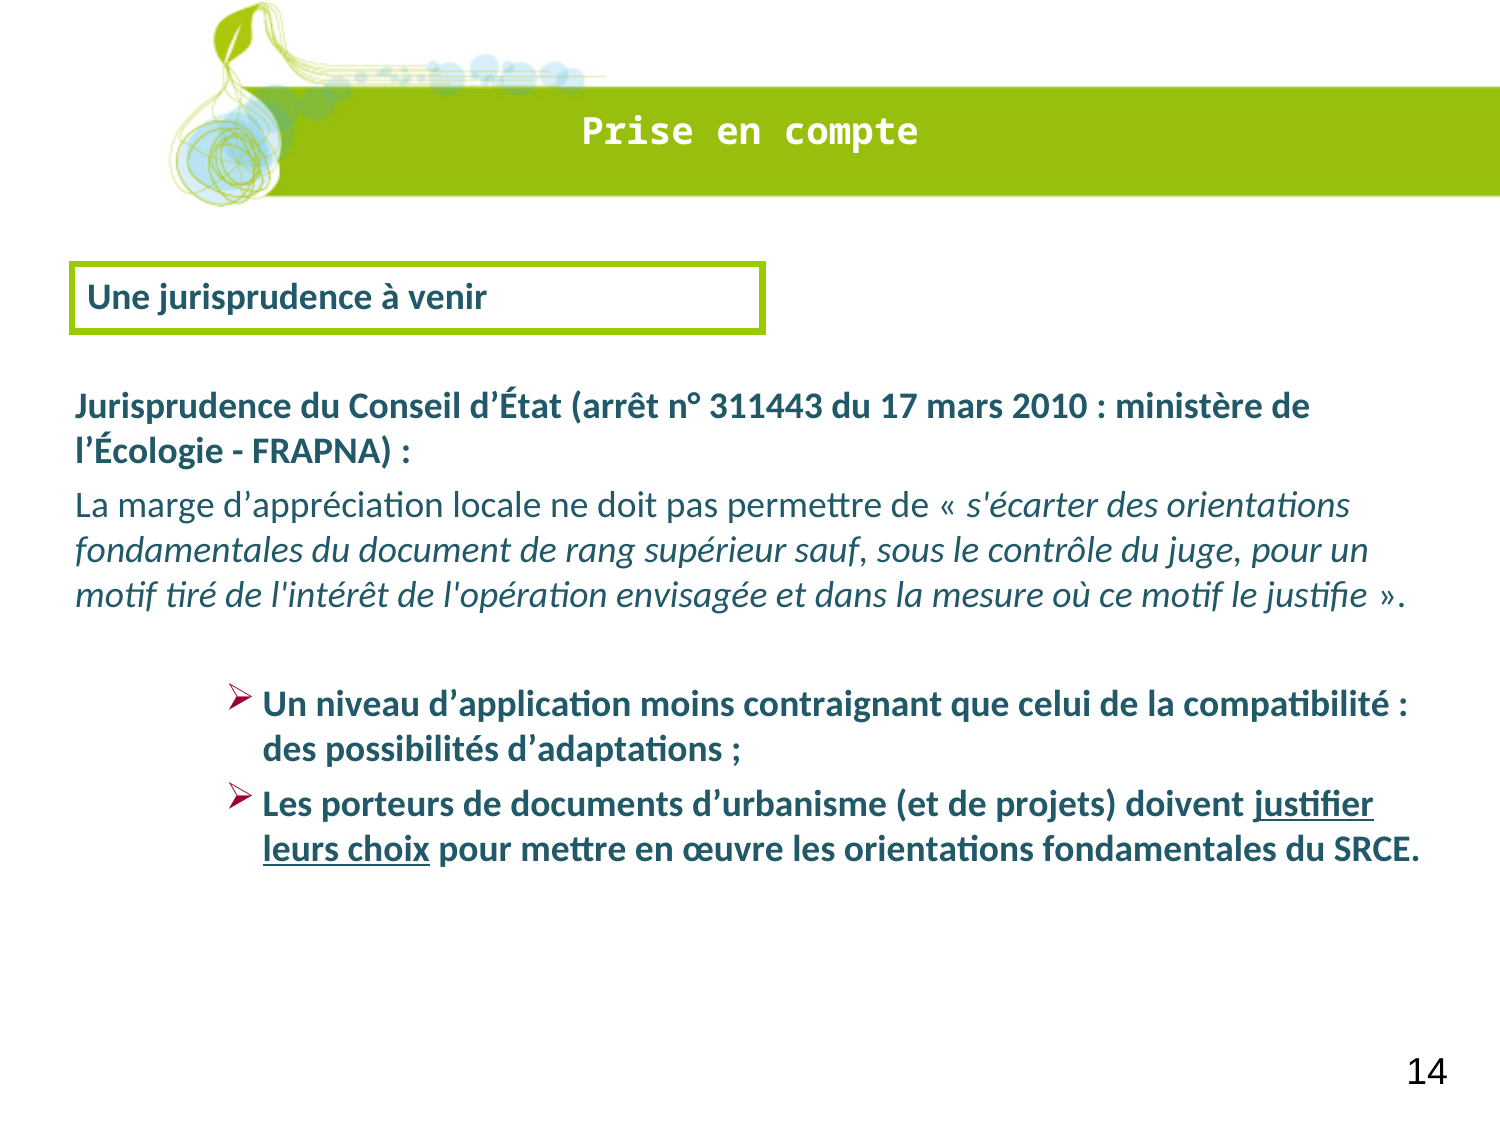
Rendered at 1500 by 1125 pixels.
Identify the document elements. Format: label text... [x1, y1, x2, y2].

text_box Prise en compte [112, 99, 1388, 288]
picture [0, 0, 1500, 207]
text_box Une jurisprudence à venir [71, 264, 763, 332]
text_box Jurisprudence du Conseil d’État (arrêt n° 311443 du 17 mars 2010 : ministère de l’Écologie - FRAPNA) : La marge d’appréciation locale ne doit pas permettre de « s'écarter des orientations fondamentales du document de rang supérieur sauf, sous le contrôle du juge, pour un motif tiré de l'intérêt de l'opération envisagée et dans la mesure où ce motif le justifie ». Un niveau d’application moins contraignant que celui de la compatibilité : des possibilités d’adaptations ; Les porteurs de documents d’urbanisme (et de projets) doivent justifier leurs choix pour mettre en œuvre les orientations fondamentales du SRCE. [60, 373, 1466, 1015]
text_box <numéro> [1391, 1039, 1471, 1101]
